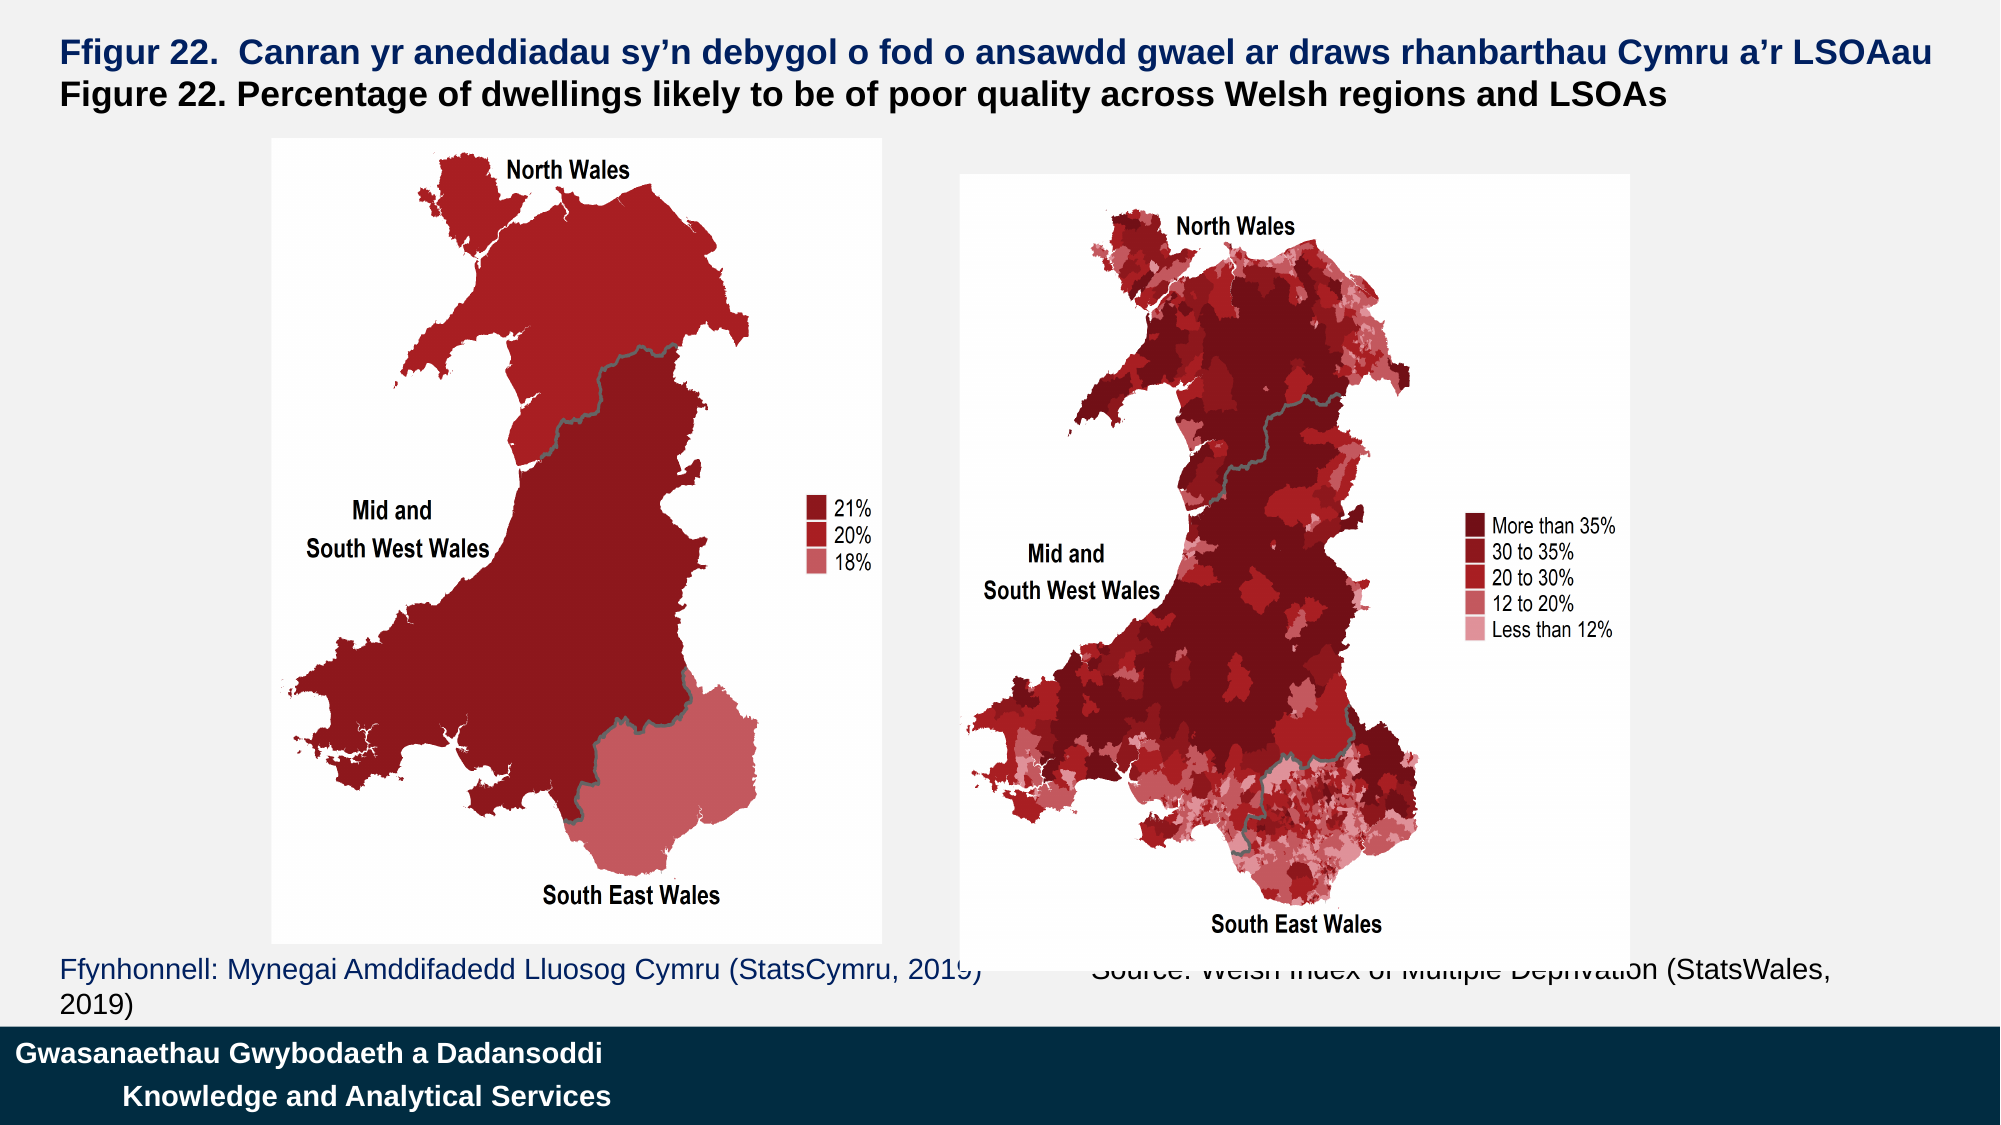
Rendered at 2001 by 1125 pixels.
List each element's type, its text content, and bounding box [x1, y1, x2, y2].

text_box Ffigur 22. Canran yr aneddiadau sy’n debygol o fod o ansawdd gwael ar draws rhanbarthau Cymru a’r LSOAau Figure 22. Percentage of dwellings likely to be of poor quality across Welsh regions and LSOAs [45, 21, 1949, 191]
picture [271, 191, 883, 944]
picture [959, 191, 1631, 971]
text_box Ffynhonnell: Mynegai Amddifadedd Lluosog Cymru (StatsCymru, 2019) Source: Welsh Index of Multiple Deprivation (StatsWales, 2019) [45, 943, 1922, 1028]
text_box Gwasanaethau Gwybodaeth a Dadansoddi Knowledge and Analytical Services [0, 1026, 2000, 1125]
